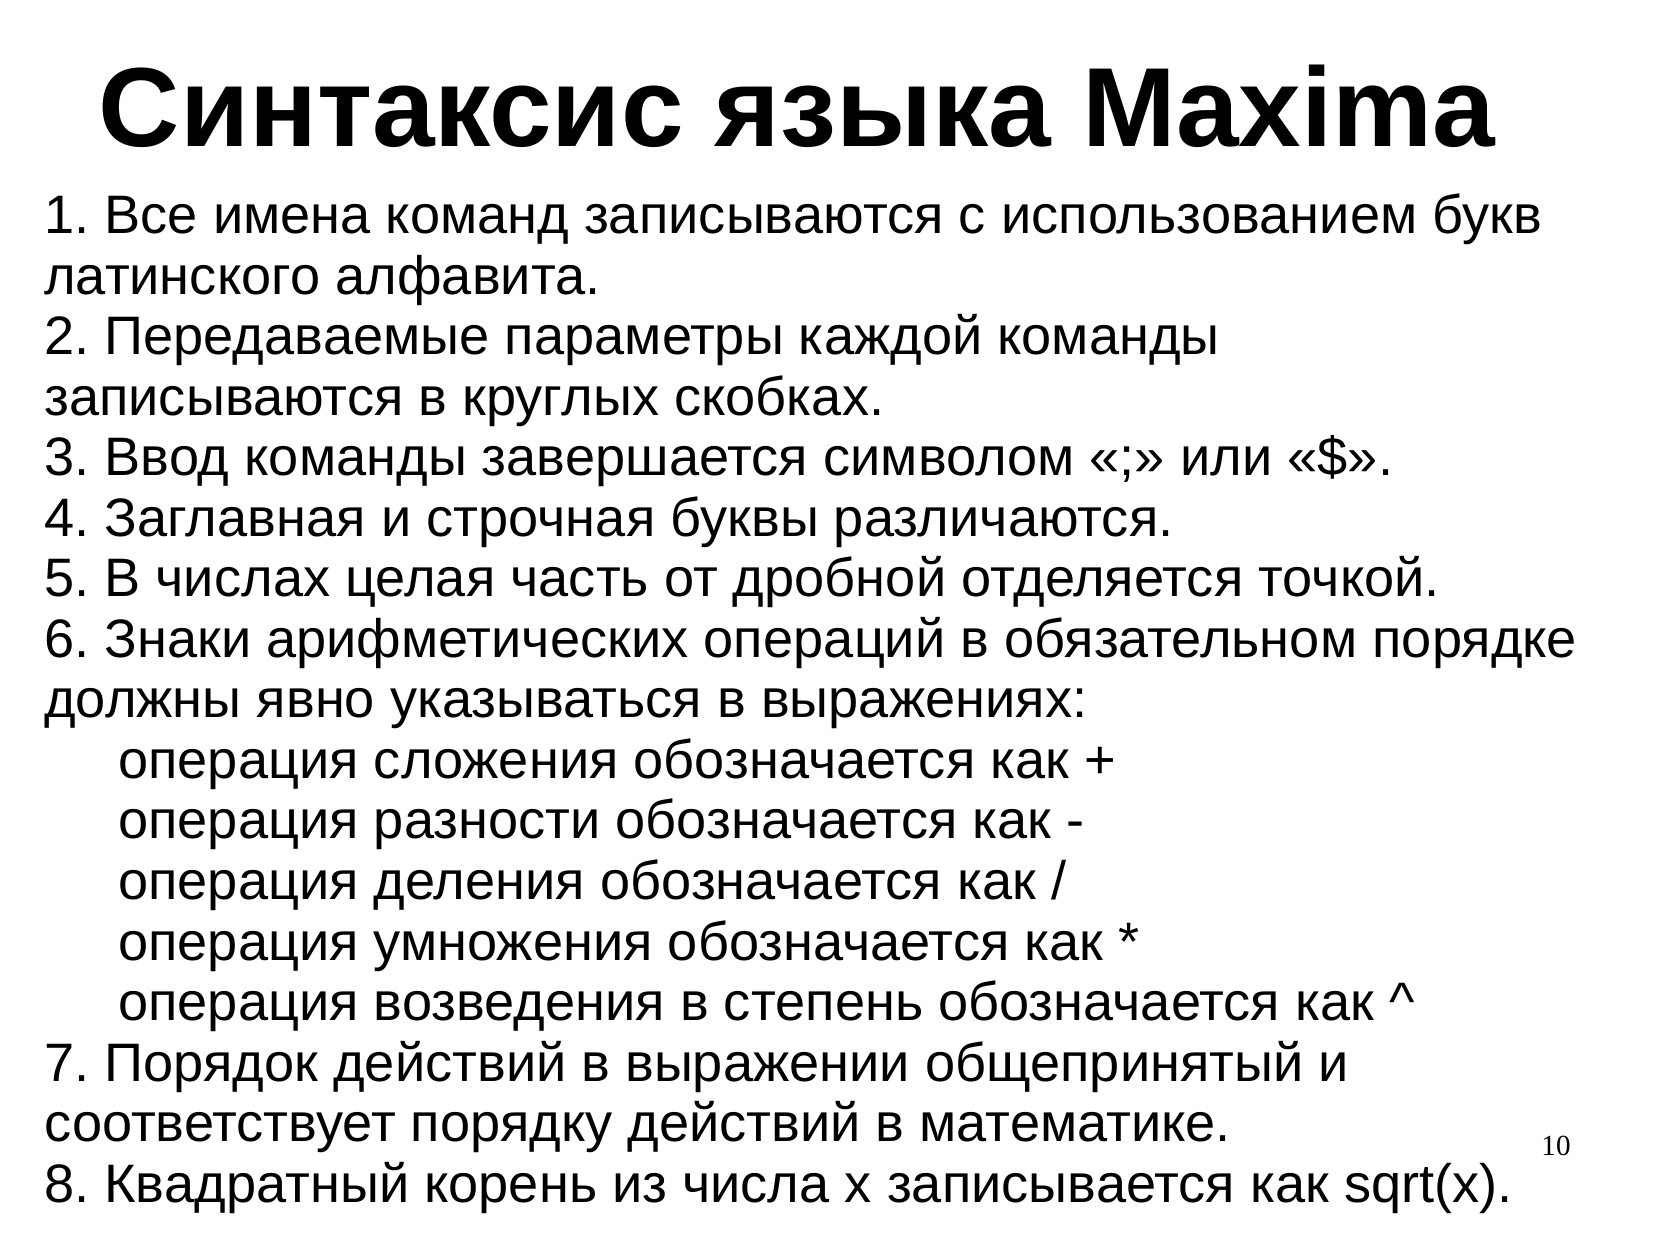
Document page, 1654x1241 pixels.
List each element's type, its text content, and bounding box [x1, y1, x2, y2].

text_box Синтаксис языка Maxima [29, 36, 1565, 177]
text_box 1. Все имена команд записываются с использованием букв латинского алфавита. 2. Передаваемые параметры каждой команды записываются в круглых скобках. 3. Ввод команды завершается символом «;» или «$». 4. Заглавная и строчная буквы различаются. 5. В числах целая часть от дробной отделяется точкой. 6. Знаки арифметических операций в обязательном порядке должны явно указываться в выражениях: операция сложения обозначается как + операция разности обозначается как - операция деления обозначается как / операция умножения обозначается как * операция возведения в степень обозначается как ^ 7. Порядок действий в выражении общепринятый и соответствует порядку действий в математике. 8. Квадратный корень из числа x записывается как sqrt(x). [29, 177, 1595, 1222]
